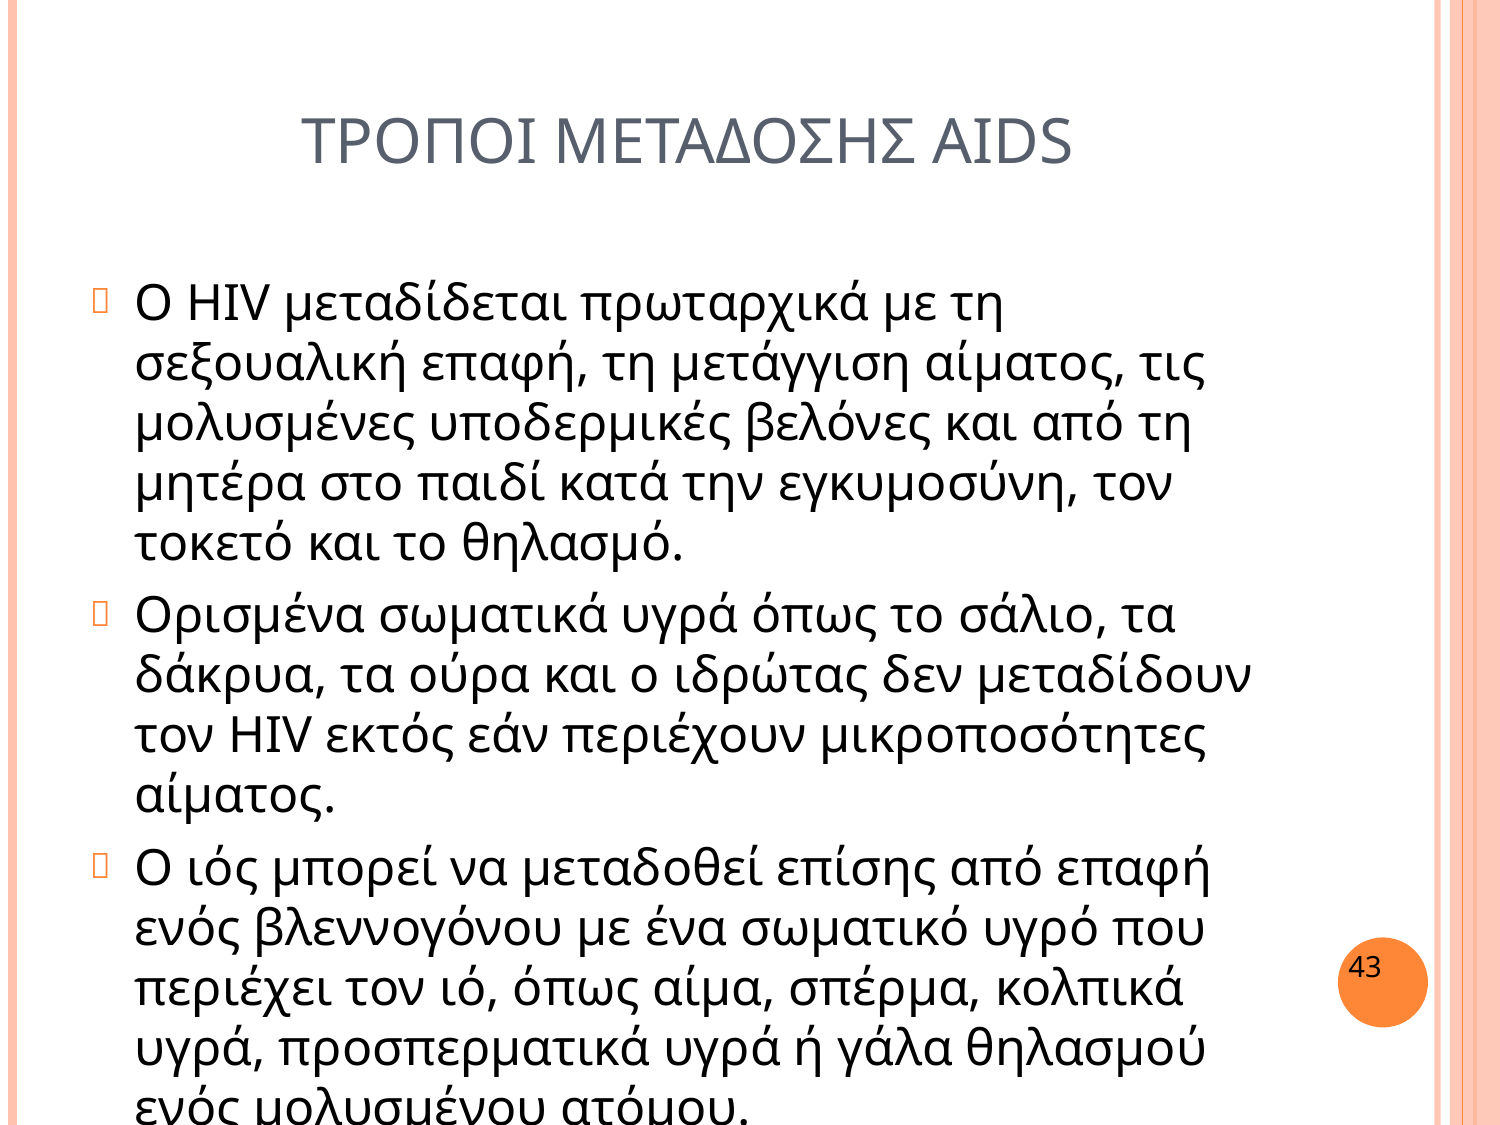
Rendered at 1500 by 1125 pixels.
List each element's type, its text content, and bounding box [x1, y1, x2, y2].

title ΤΡΟΠΟΙ ΜΕΤΑΔΟΣΗΣ AIDS [75, 45, 1300, 233]
slide_number <αριθμός> [1333, 940, 1434, 1027]
list O HIV μεταδίδεται πρωταρχικά με τη σεξουαλική επαφή, τη μετάγγιση αίματος, τις μολυσμένες υποδερμικές βελόνες και από τη μητέρα στο παιδί κατά την εγκυμοσύνη, τον τοκετό και το θηλασμό. Ορισμένα σωματικά υγρά όπως το σάλιο, τα δάκρυα, τα ούρα και ο ιδρώτας δεν μεταδίδουν τον HIV εκτός εάν περιέχουν μικροποσότητες αίματος. Ο ιός μπορεί να μεταδοθεί επίσης από επαφή ενός βλεννογόνου με ένα σωματικό υγρό που περιέχει τον ιό, όπως αίμα, σπέρμα, κολπικά υγρά, προσπερματικά υγρά ή γάλα θηλασμού ενός μολυσμένου ατόμου. [75, 262, 1300, 1062]
